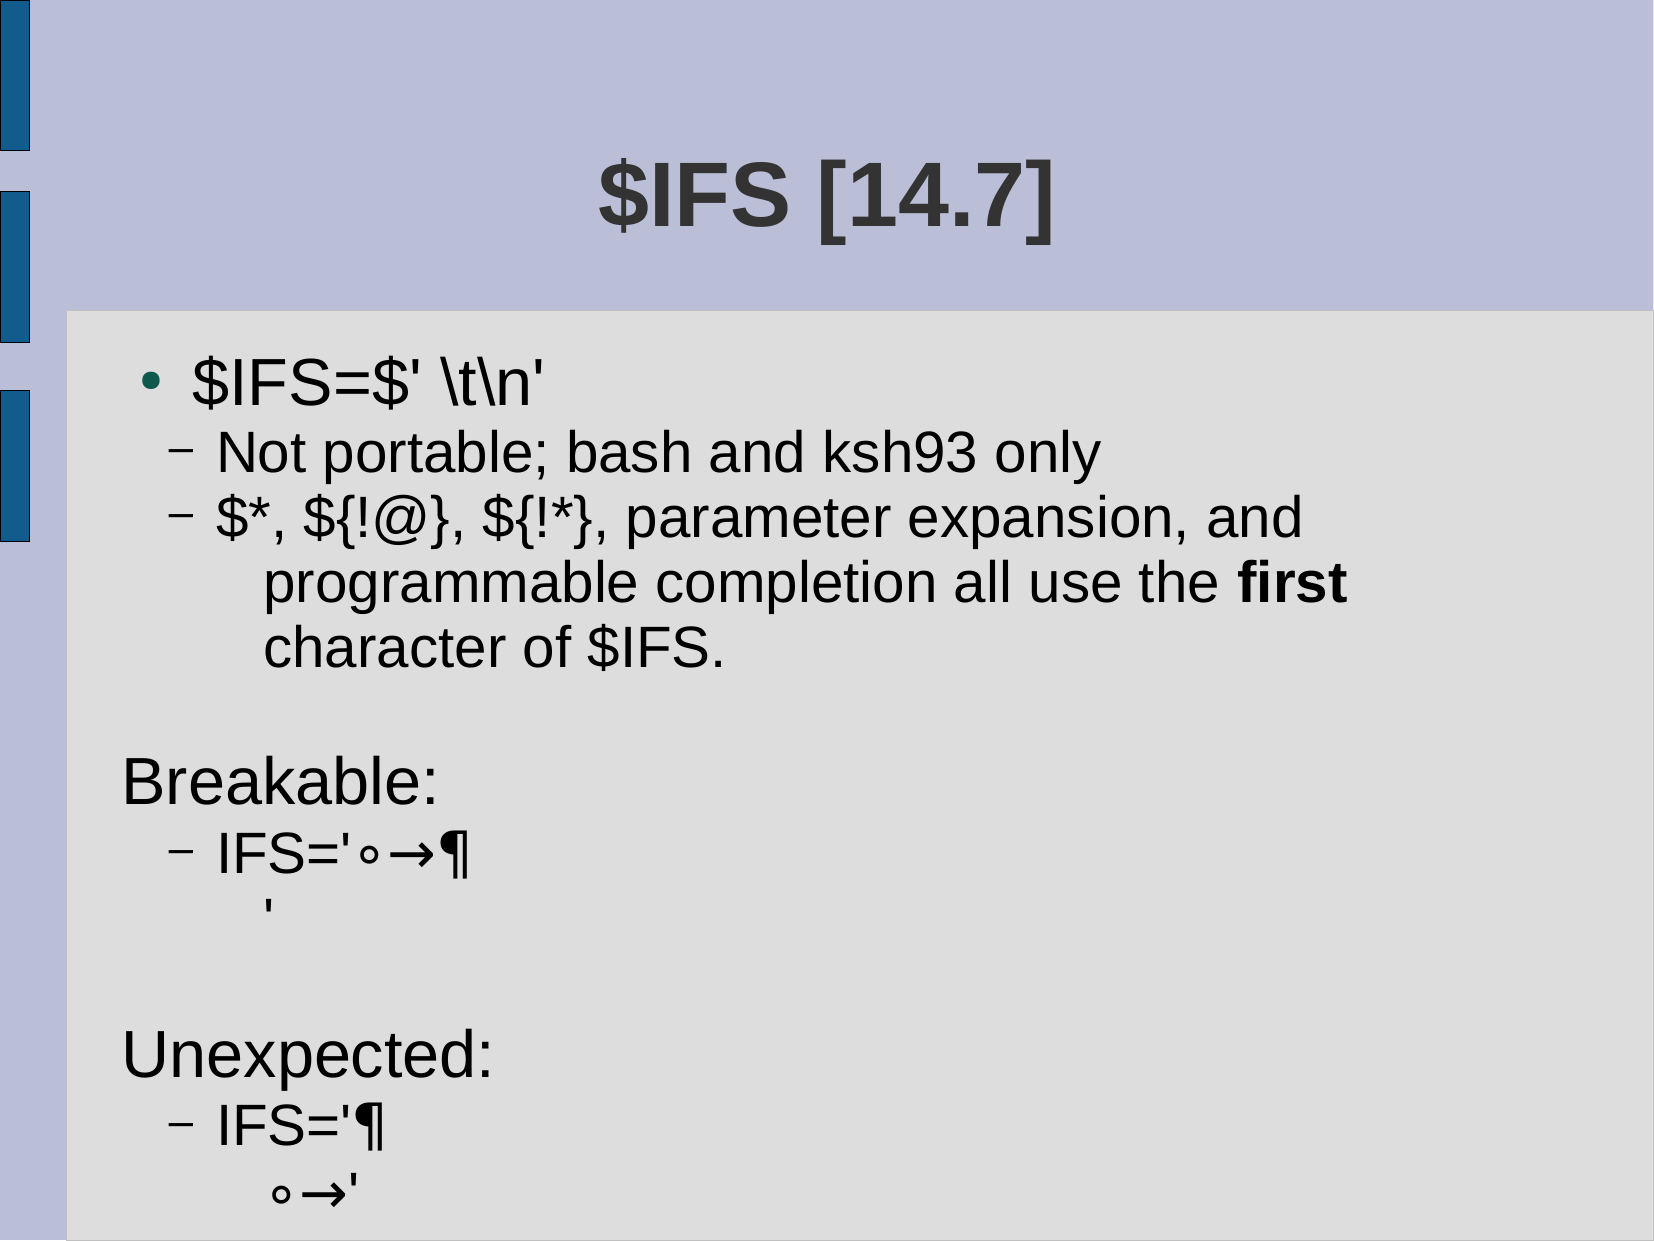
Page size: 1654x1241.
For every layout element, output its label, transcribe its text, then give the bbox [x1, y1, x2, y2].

list $IFS=$' \t\n' Not portable; bash and ksh93 only $*, ${!@}, ${!*}, parameter expansion, and programmable completion all use the first character of $IFS. Breakable: IFS='∘→¶ ' Unexpected: IFS='¶ ∘→' [121, 344, 1534, 1228]
title $IFS [14.7] [121, 98, 1534, 291]
